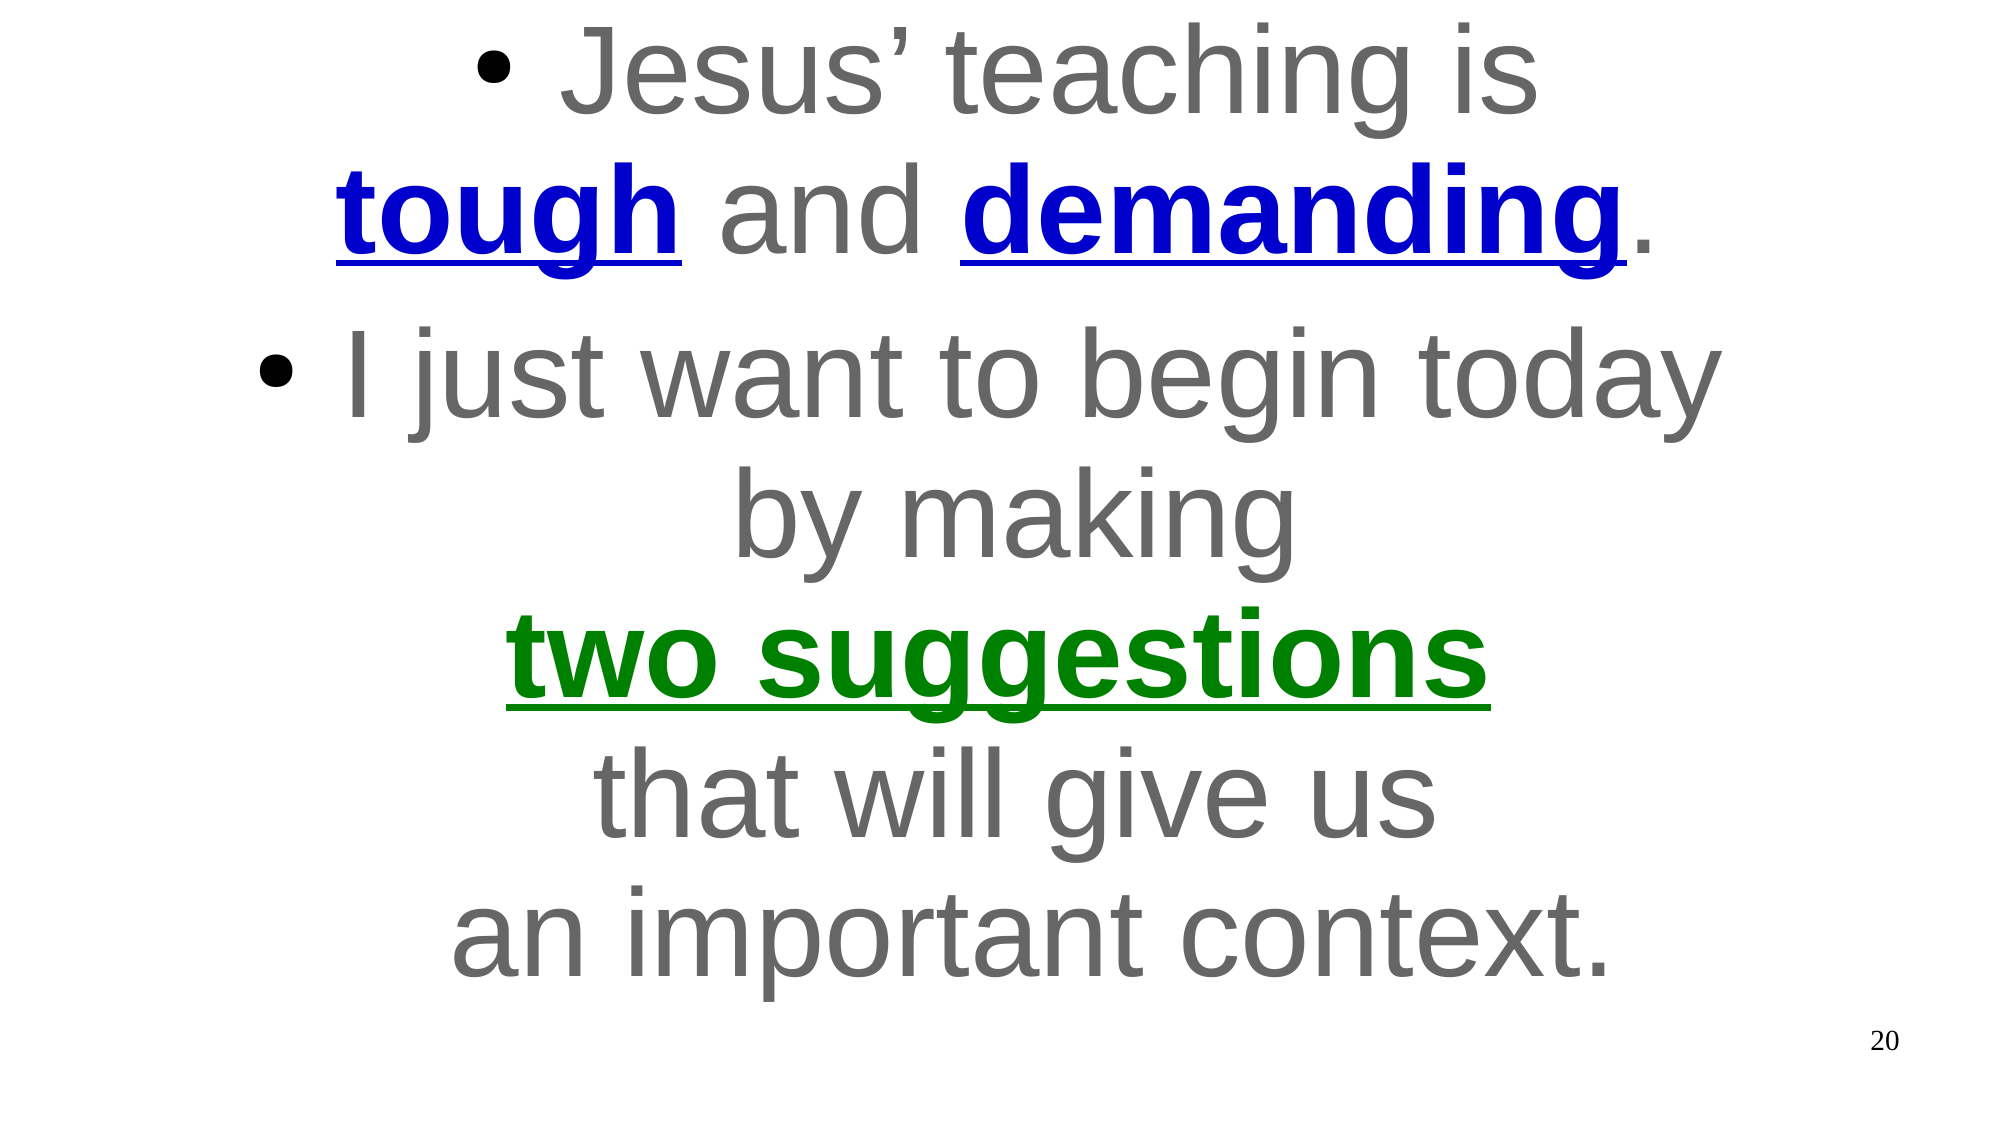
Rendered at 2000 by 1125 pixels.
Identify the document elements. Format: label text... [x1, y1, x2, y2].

list Jesus’ teaching is tough and demanding. I just want to begin today by making two suggestions that will give us an important context. [0, 0, 1996, 1123]
